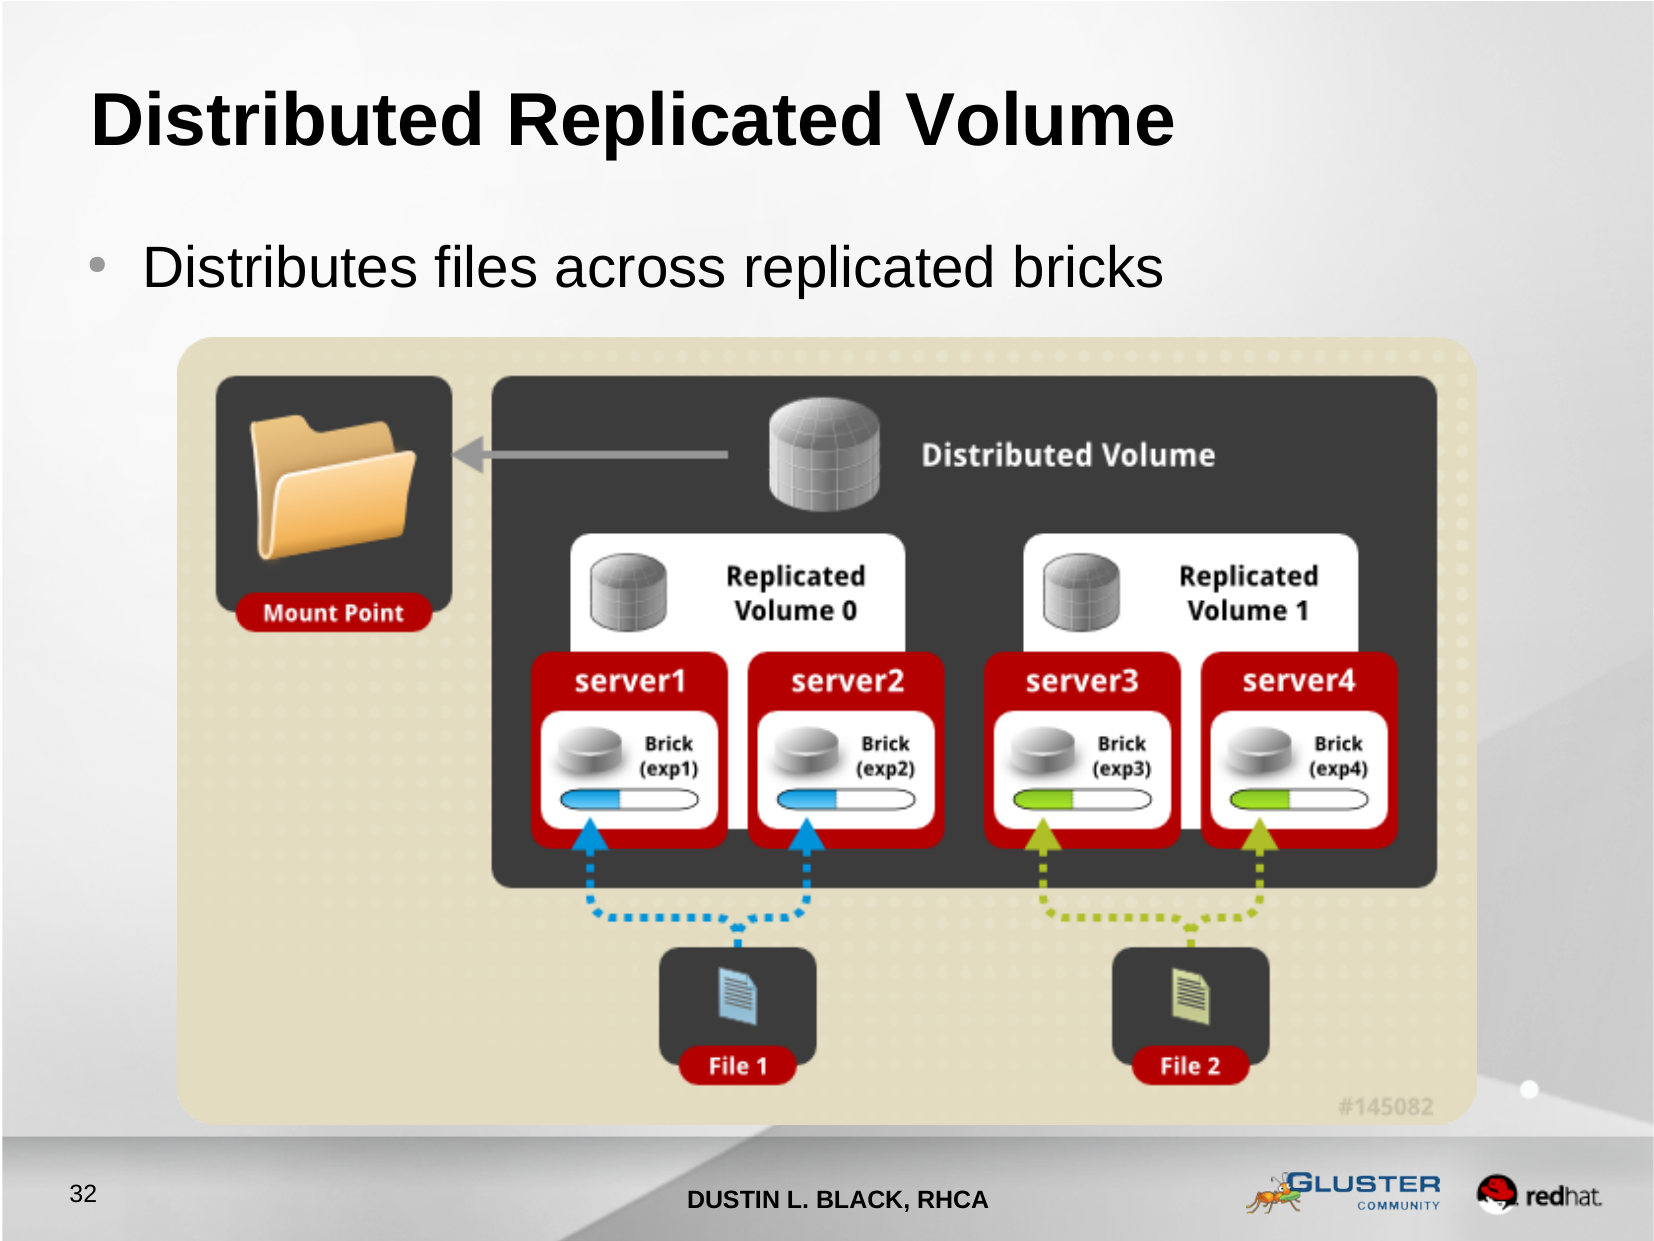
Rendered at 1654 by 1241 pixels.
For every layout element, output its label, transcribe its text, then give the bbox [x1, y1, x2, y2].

list Distributes files across replicated bricks [86, 232, 1576, 1111]
title Distributed Replicated Volume [90, 15, 1579, 223]
picture [2, 1, 1654, 1241]
